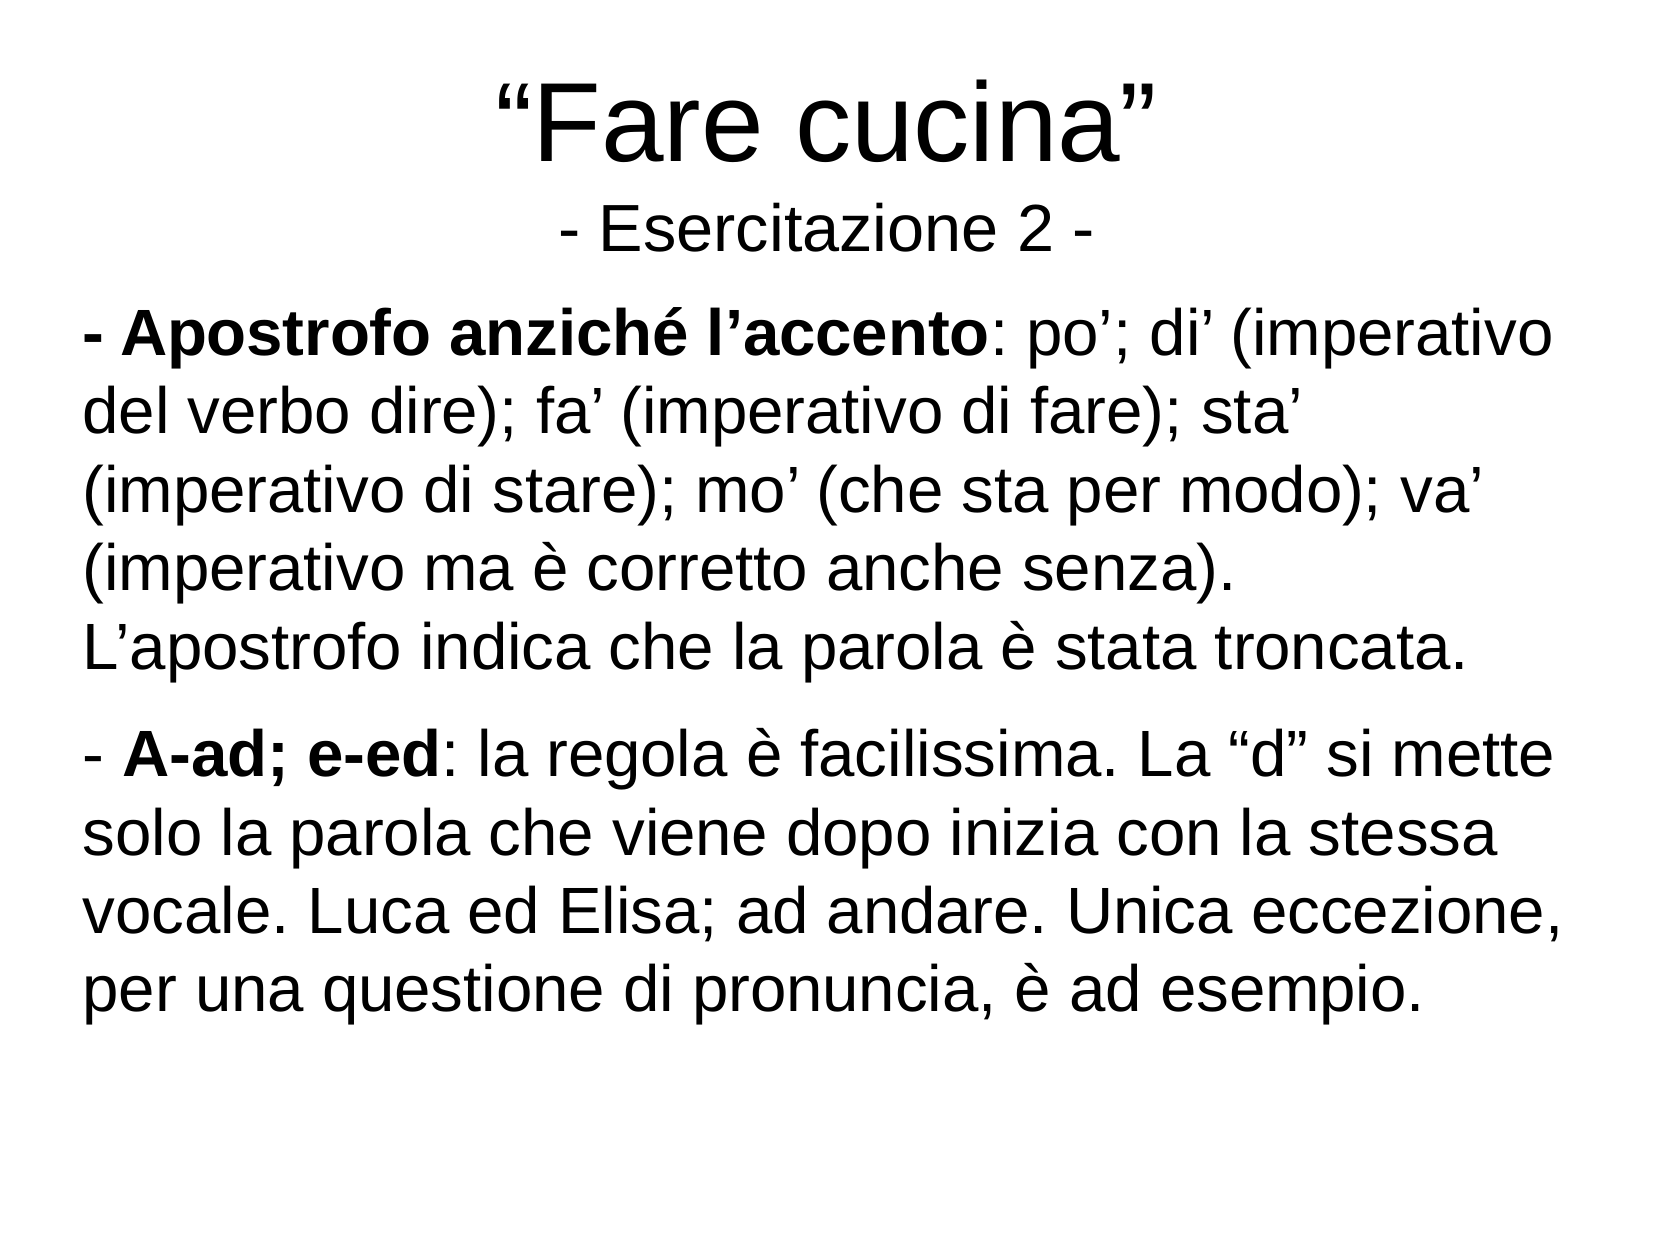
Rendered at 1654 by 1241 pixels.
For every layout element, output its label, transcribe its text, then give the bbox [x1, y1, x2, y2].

list - Apostrofo anziché l’accento: po’; di’ (imperativo del verbo dire); fa’ (imperativo di fare); sta’ (imperativo di stare); mo’ (che sta per modo); va’ (imperativo ma è corretto anche senza). L’apostrofo indica che la parola è stata troncata. - A-ad; e-ed: la regola è facilissima. La “d” si mette solo la parola che viene dopo inizia con la stessa vocale. Luca ed Elisa; ad andare. Unica eccezione, per una questione di pronuncia, è ad esempio. [82, 290, 1571, 1109]
title “Fare cucina” - Esercitazione 2 - [82, 49, 1571, 257]
